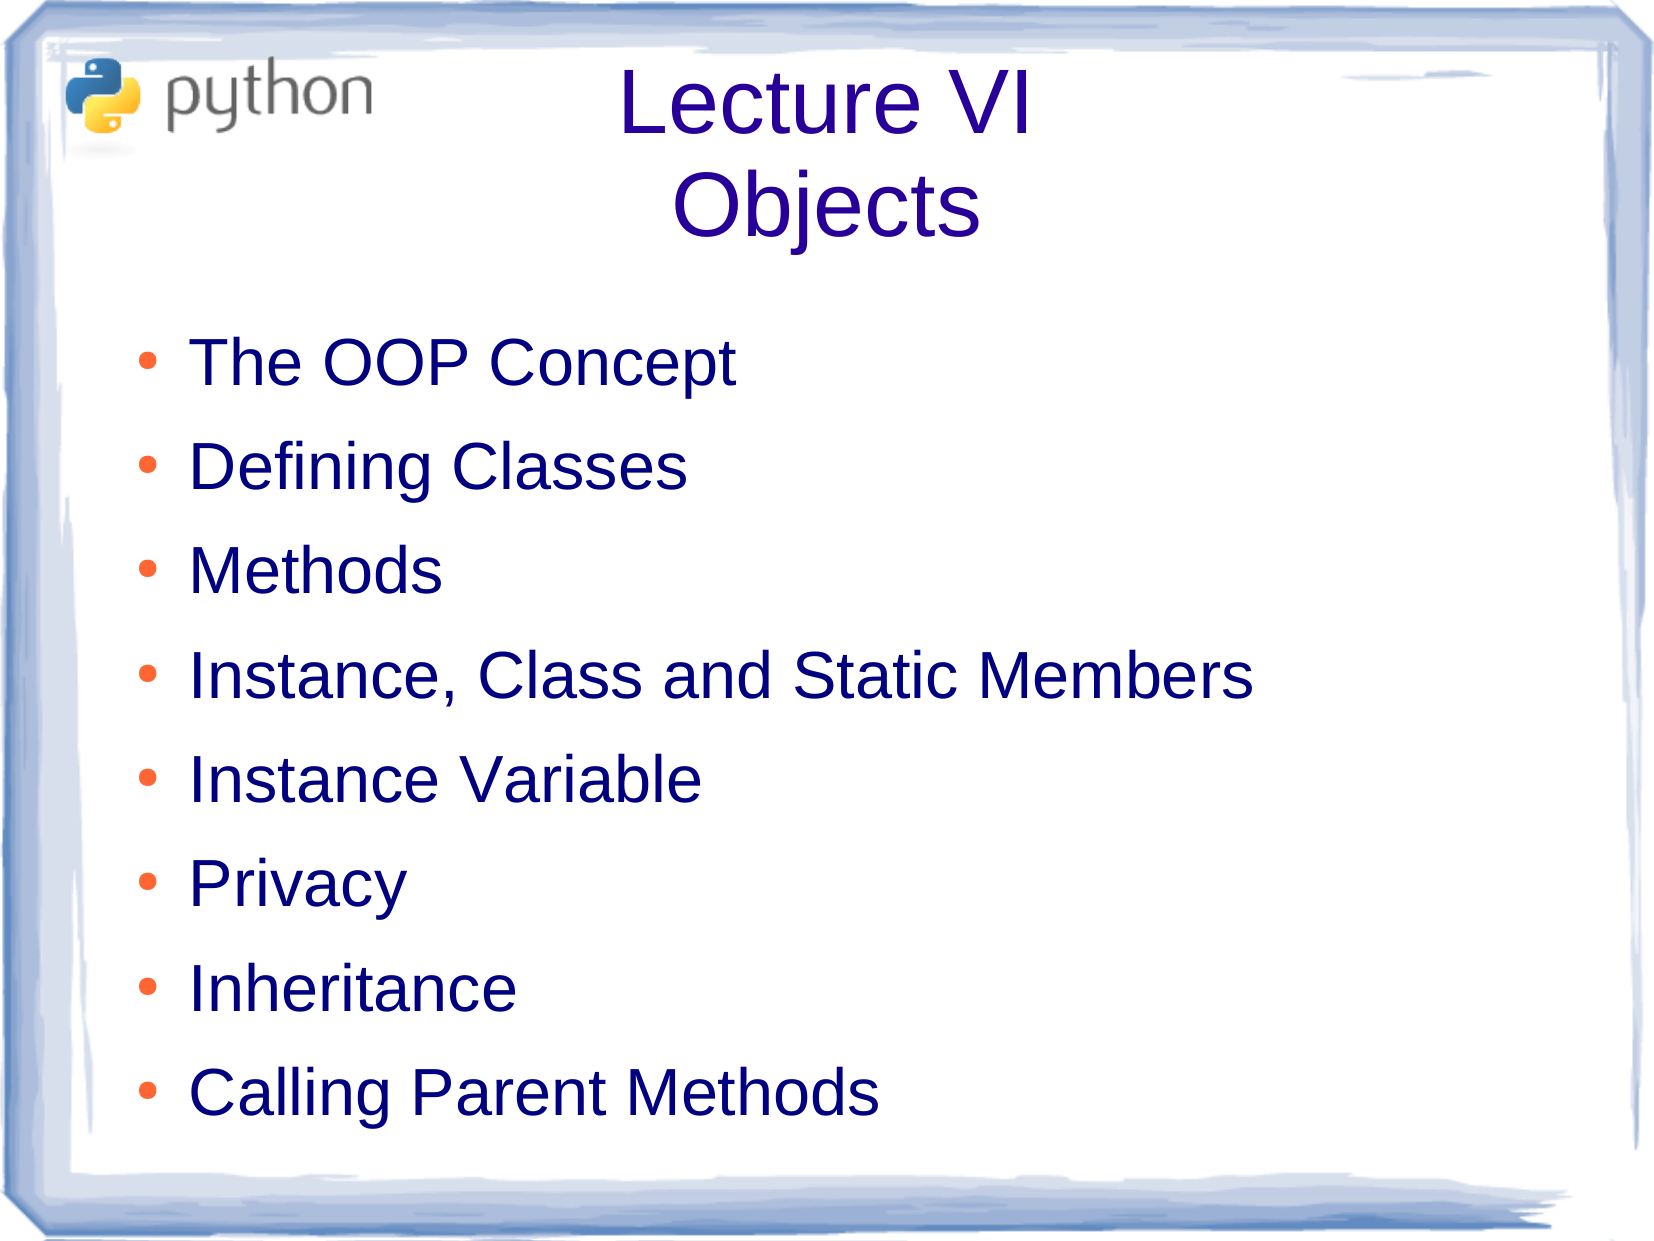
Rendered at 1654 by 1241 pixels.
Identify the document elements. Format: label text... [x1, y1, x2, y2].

picture [0, 0, 1654, 1241]
title Lecture VI Objects [82, 49, 1571, 257]
list The OOP Concept Defining Classes Methods Instance, Class and Static Members Instance Variable Privacy Inheritance Calling Parent Methods [118, 324, 1571, 1130]
